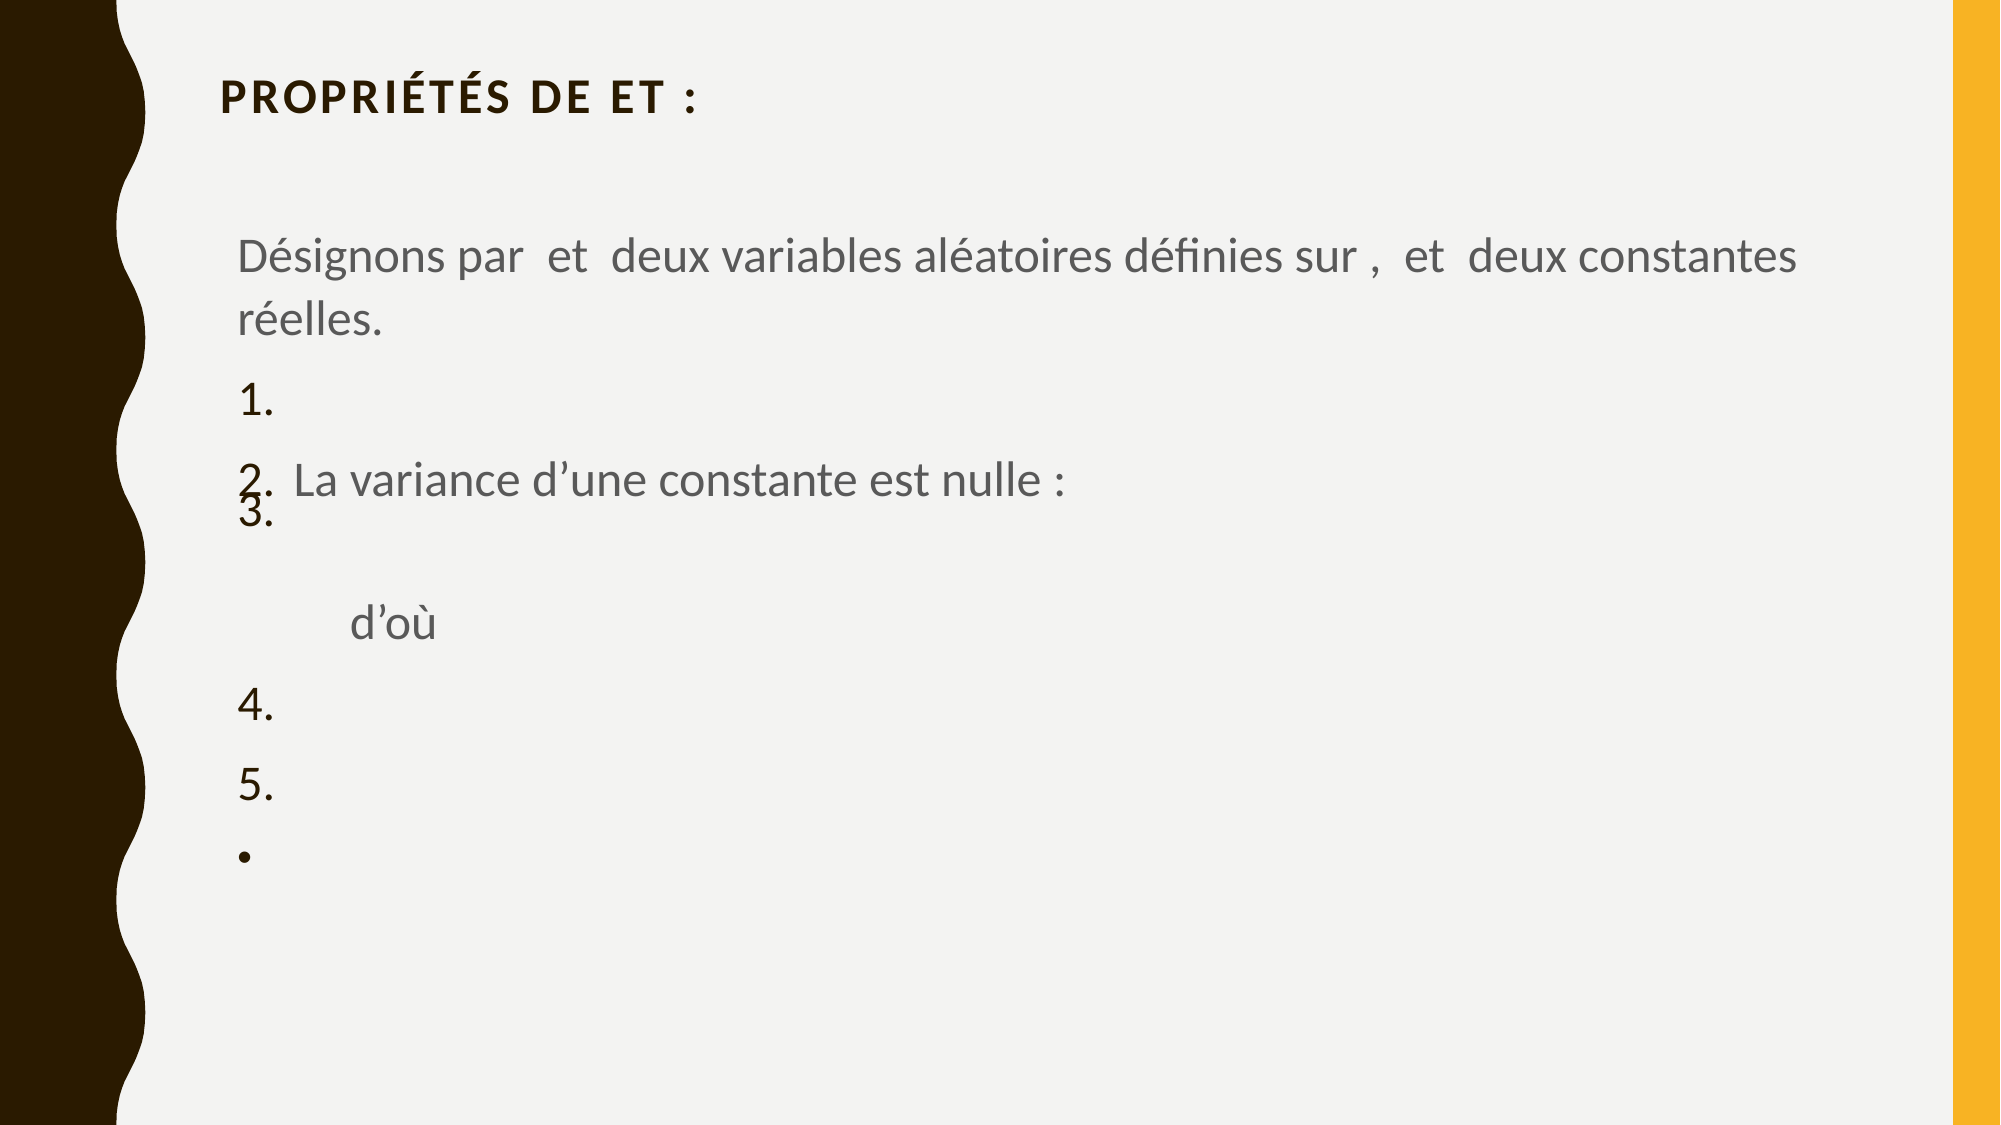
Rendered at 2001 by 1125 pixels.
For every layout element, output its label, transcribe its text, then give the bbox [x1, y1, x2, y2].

list Désignons par et deux variables aléatoires définies sur , et deux constantes réelles. La variance d’une constante est nulle : d’où [222, 211, 1876, 965]
title Propriétés de et : [205, 62, 1876, 212]
